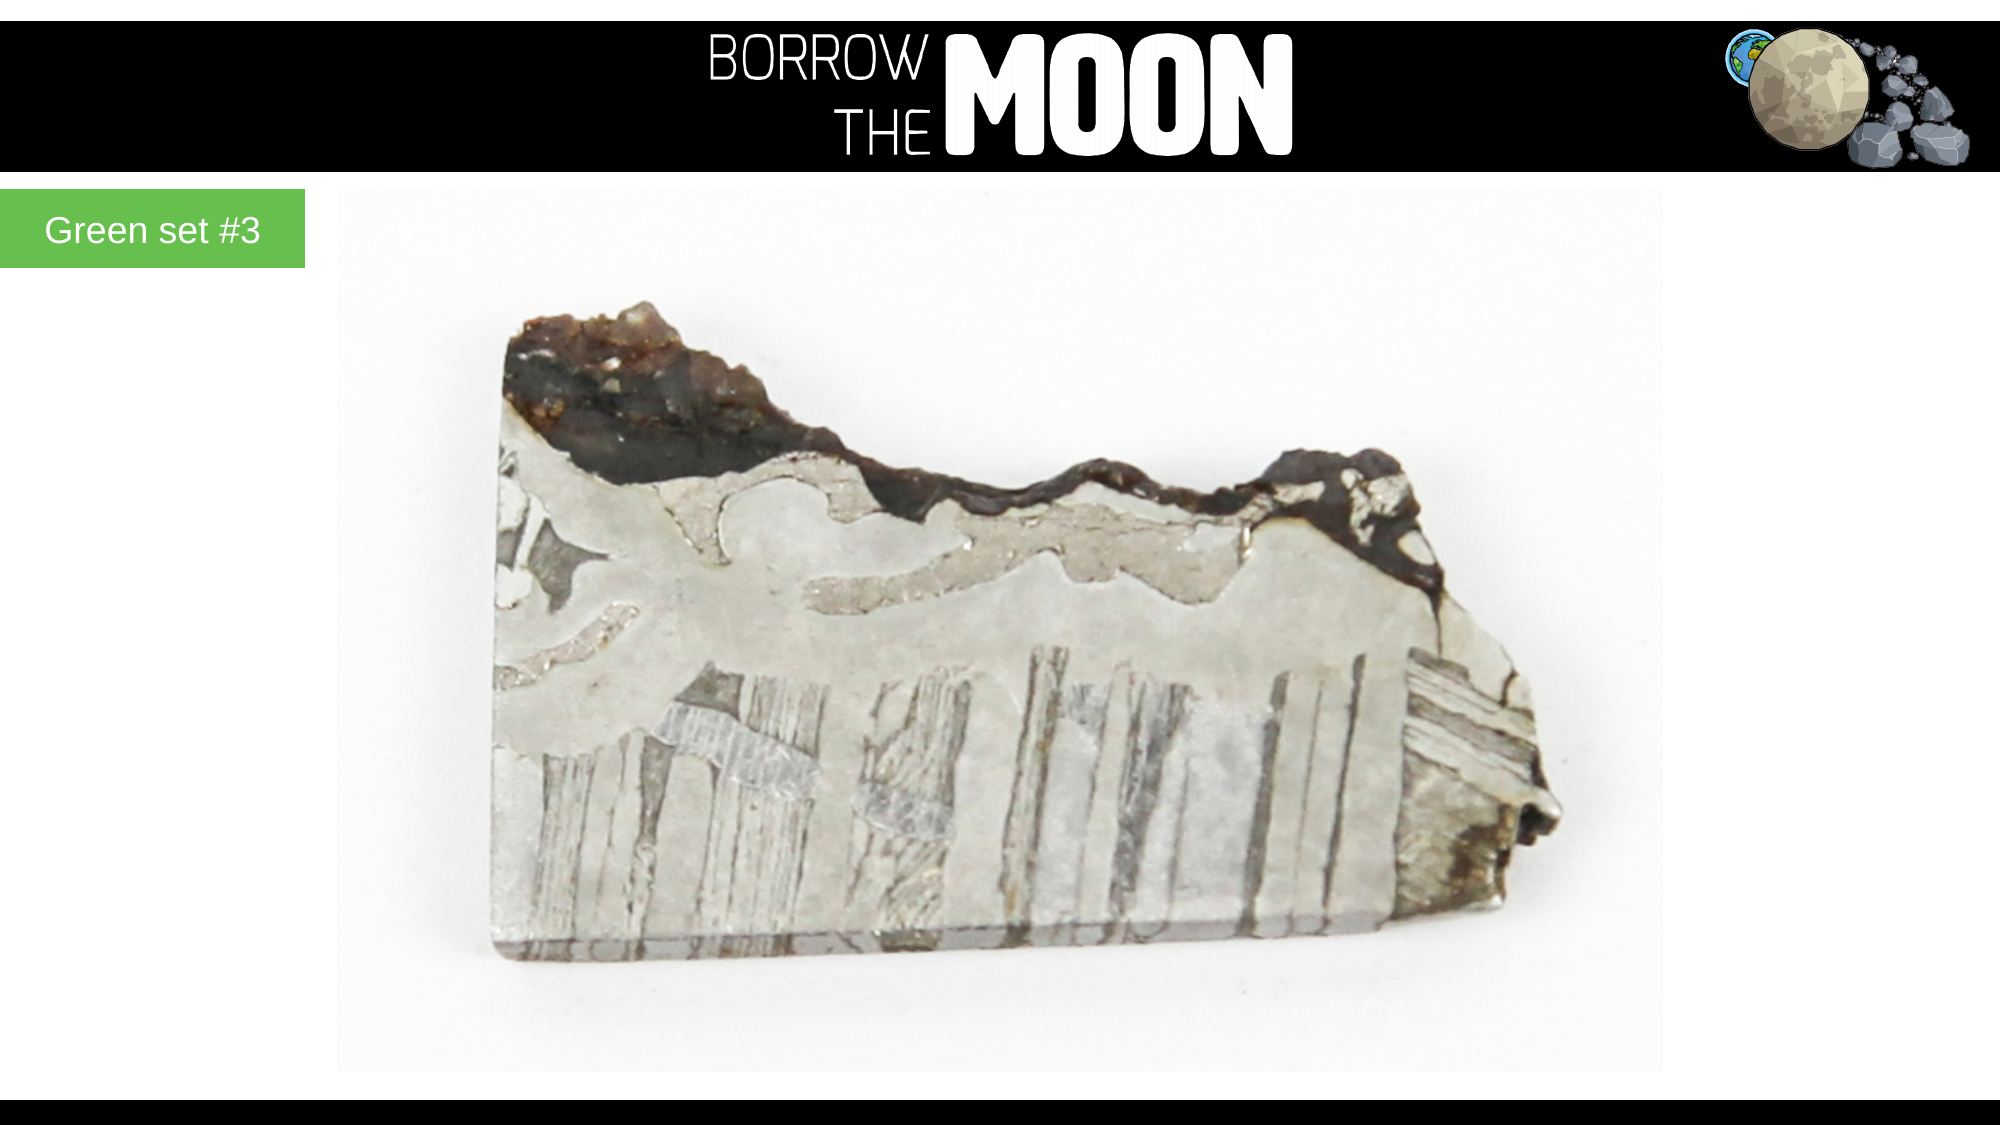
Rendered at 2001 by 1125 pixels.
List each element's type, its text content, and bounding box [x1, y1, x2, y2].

text_box Green set #3 [0, 189, 305, 268]
picture [337, 189, 1663, 1072]
